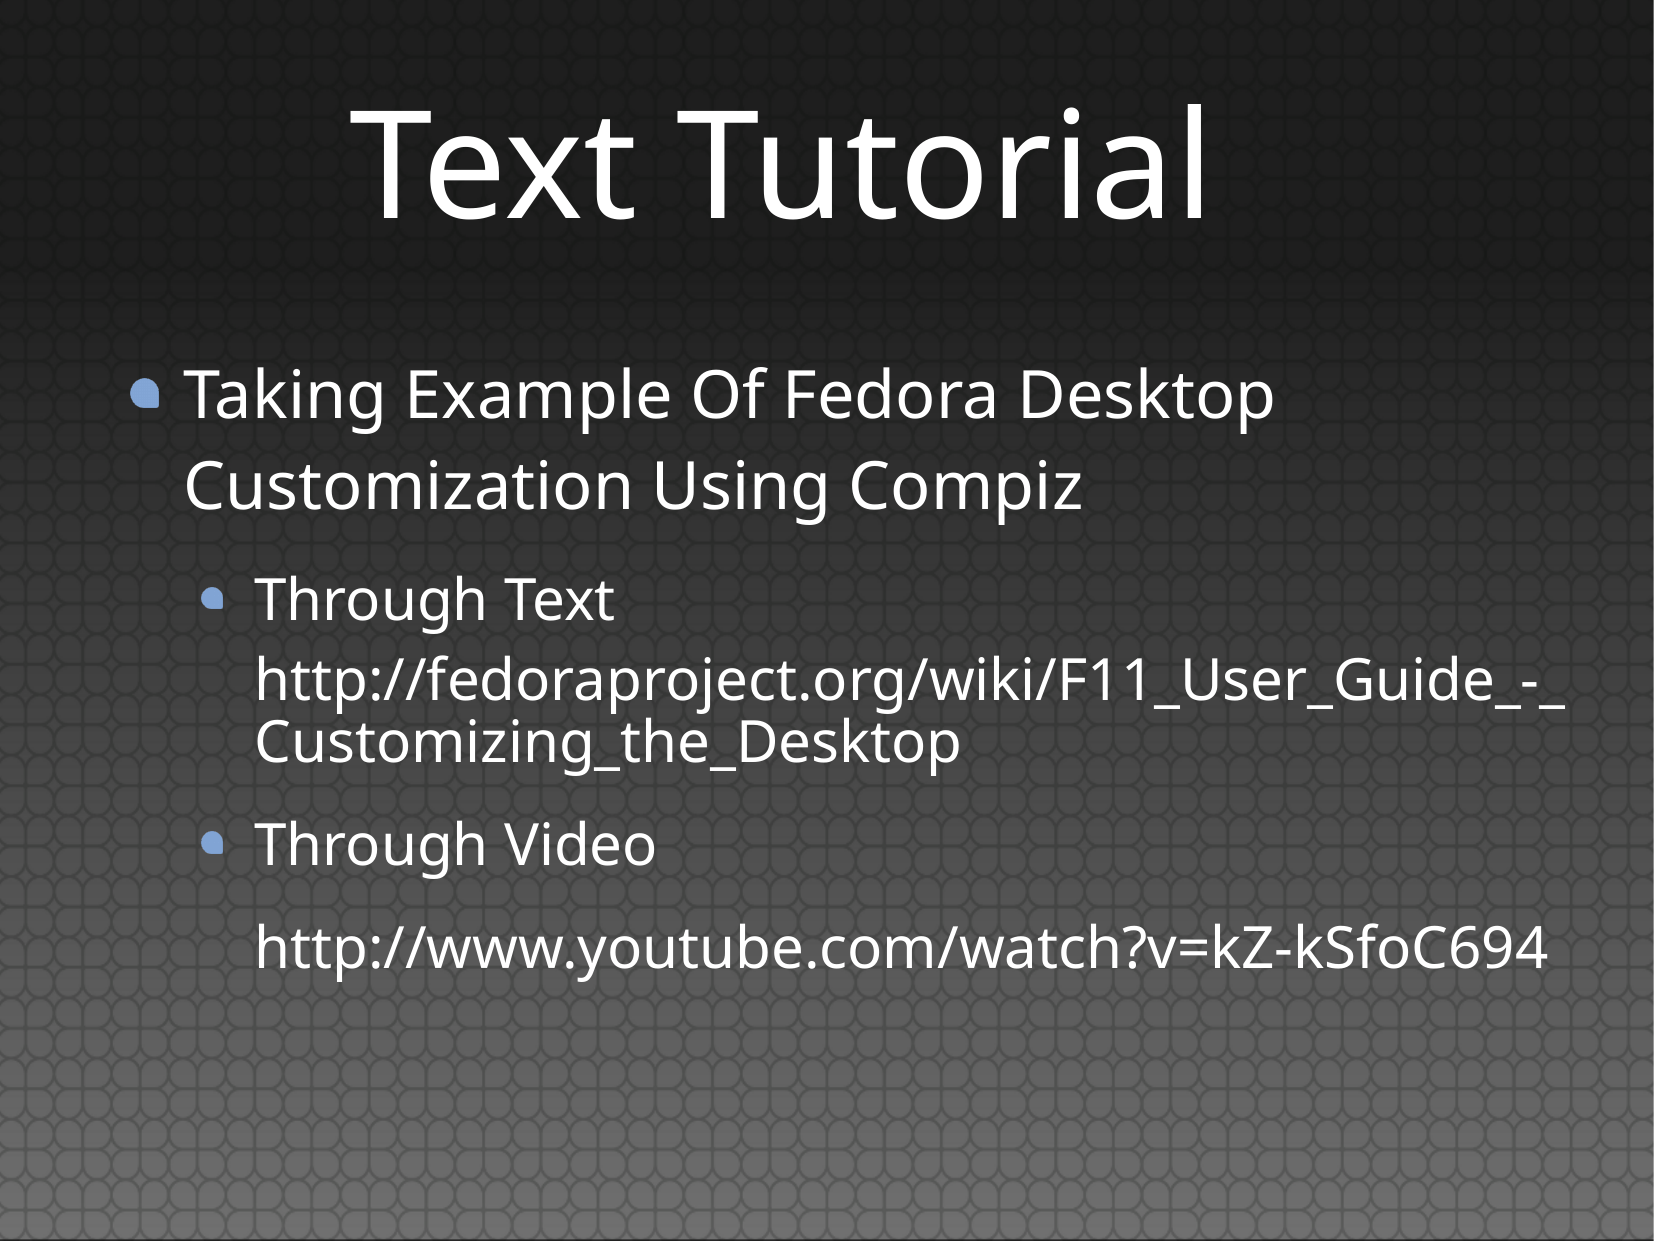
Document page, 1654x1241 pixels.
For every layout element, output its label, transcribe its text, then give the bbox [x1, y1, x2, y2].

picture [0, 0, 1654, 1241]
list Taking Example Of Fedora Desktop Customization Using Compiz Through Text http://fedoraproject.org/wiki/F11_User_Guide_-_Customizing_the_Desktop Through Video http://www.youtube.com/watch?v=kZ-kSfoC694 [112, 227, 1576, 930]
title Text Tutorial [57, 66, 1546, 254]
